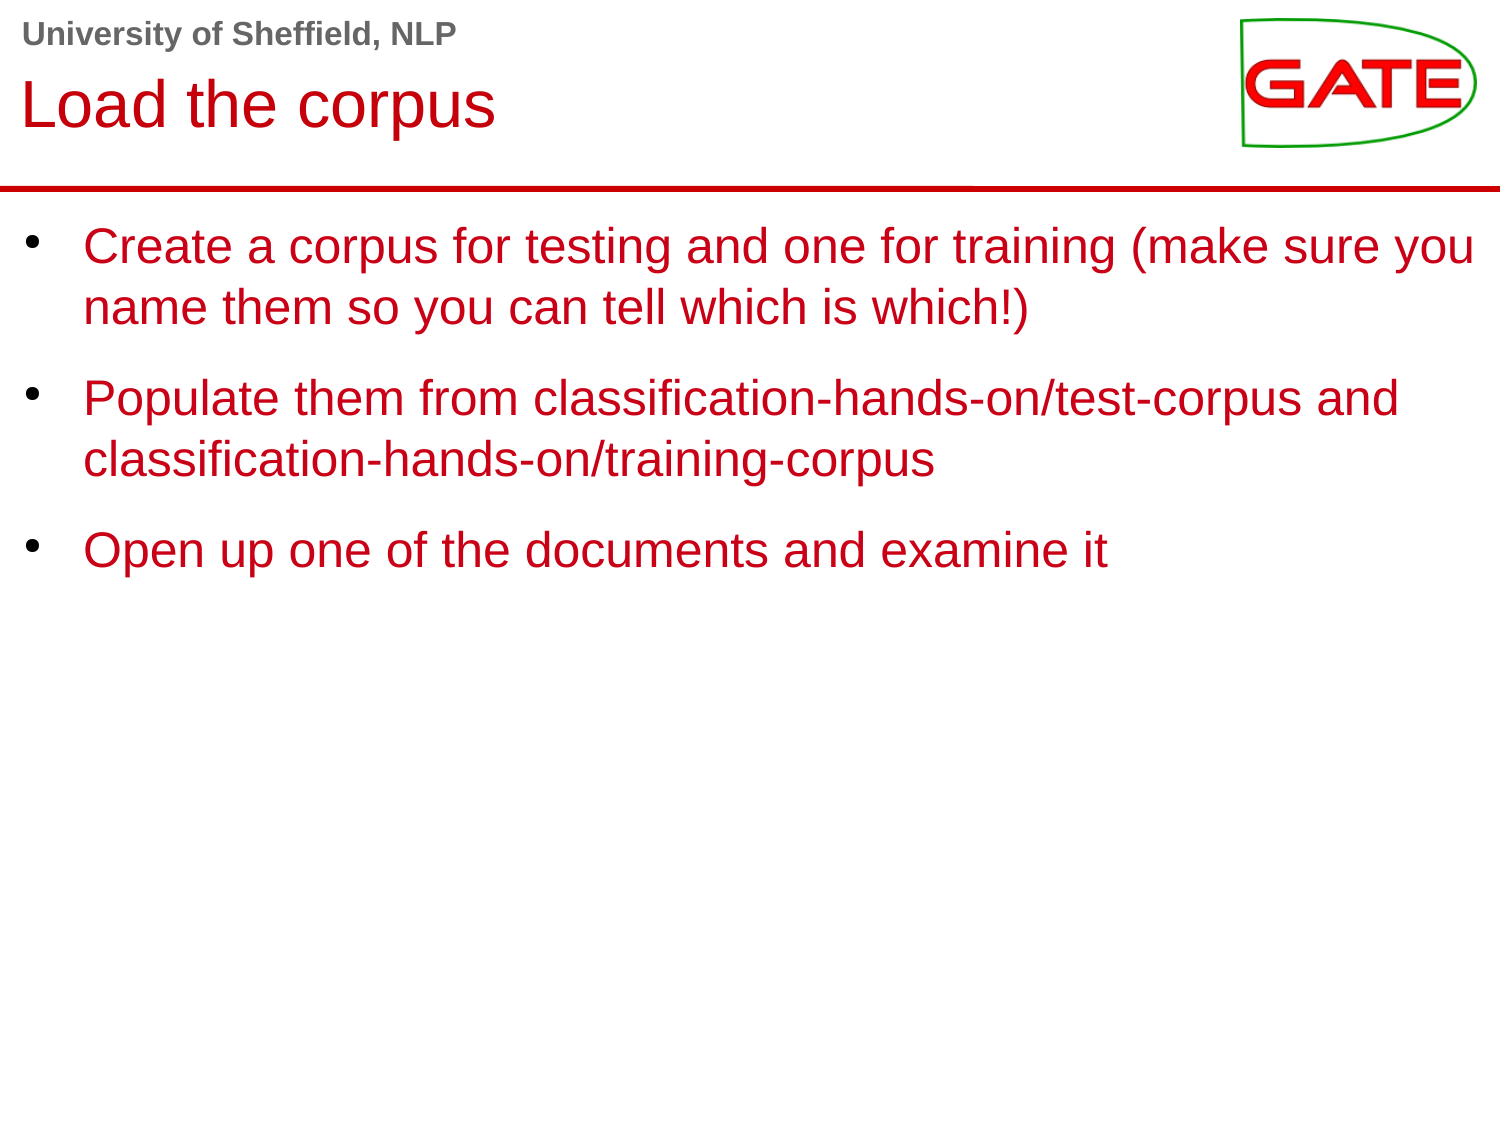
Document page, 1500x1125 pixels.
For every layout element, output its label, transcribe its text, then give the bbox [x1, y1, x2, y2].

list Create a corpus for testing and one for training (make sure you name them so you can tell which is which!) Populate them from classification-hands-on/test-corpus and classification-hands-on/training-corpus Open up one of the documents and examine it [23, 212, 1477, 1063]
picture [1240, 18, 1477, 148]
title Load the corpus [20, 45, 1240, 166]
